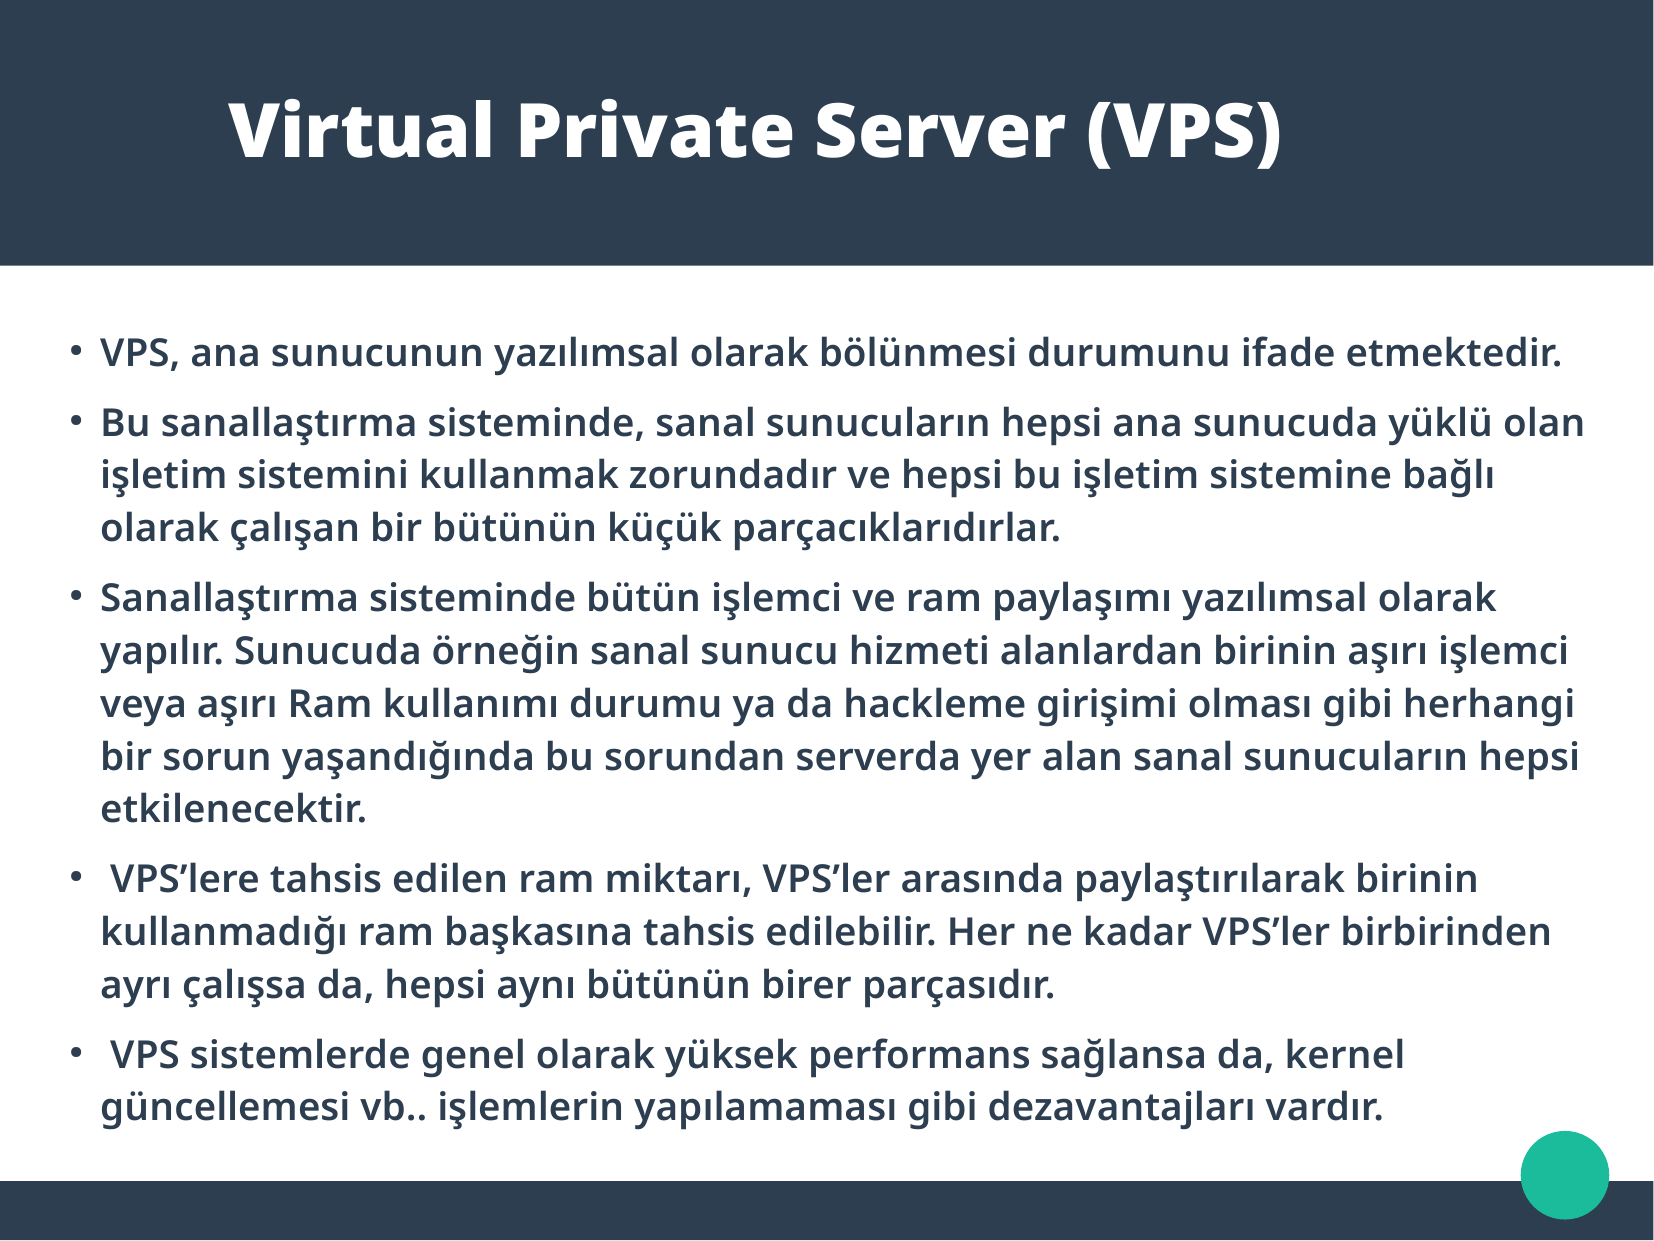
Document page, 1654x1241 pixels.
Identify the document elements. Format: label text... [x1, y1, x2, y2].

title Virtual Private Server (VPS) [59, 49, 1595, 207]
list VPS, ana sunucunun yazılımsal olarak bölünmesi durumunu ifade etmektedir. Bu sanallaştırma sisteminde, sanal sunucuların hepsi ana sunucuda yüklü olan işletim sistemini kullanmak zorundadır ve hepsi bu işletim sistemine bağlı olarak çalışan bir bütünün küçük parçacıklarıdırlar. Sanallaştırma sisteminde bütün işlemci ve ram paylaşımı yazılımsal olarak yapılır. Sunucuda örneğin sanal sunucu hizmeti alanlardan birinin aşırı işlemci veya aşırı Ram kullanımı durumu ya da hackleme girişimi olması gibi herhangi bir sorun yaşandığında bu sorundan serverda yer alan sanal sunucuların hepsi etkilenecektir. VPS’lere tahsis edilen ram miktarı, VPS’ler arasında paylaştırılarak birinin kullanmadığı ram başkasına tahsis edilebilir. Her ne kadar VPS’ler birbirinden ayrı çalışsa da, hepsi aynı bütünün birer parçasıdır. VPS sistemlerde genel olarak yüksek performans sağlansa da, kernel güncellemesi vb.. işlemlerin yapılamaması gibi dezavantajları vardır. [59, 324, 1595, 1152]
